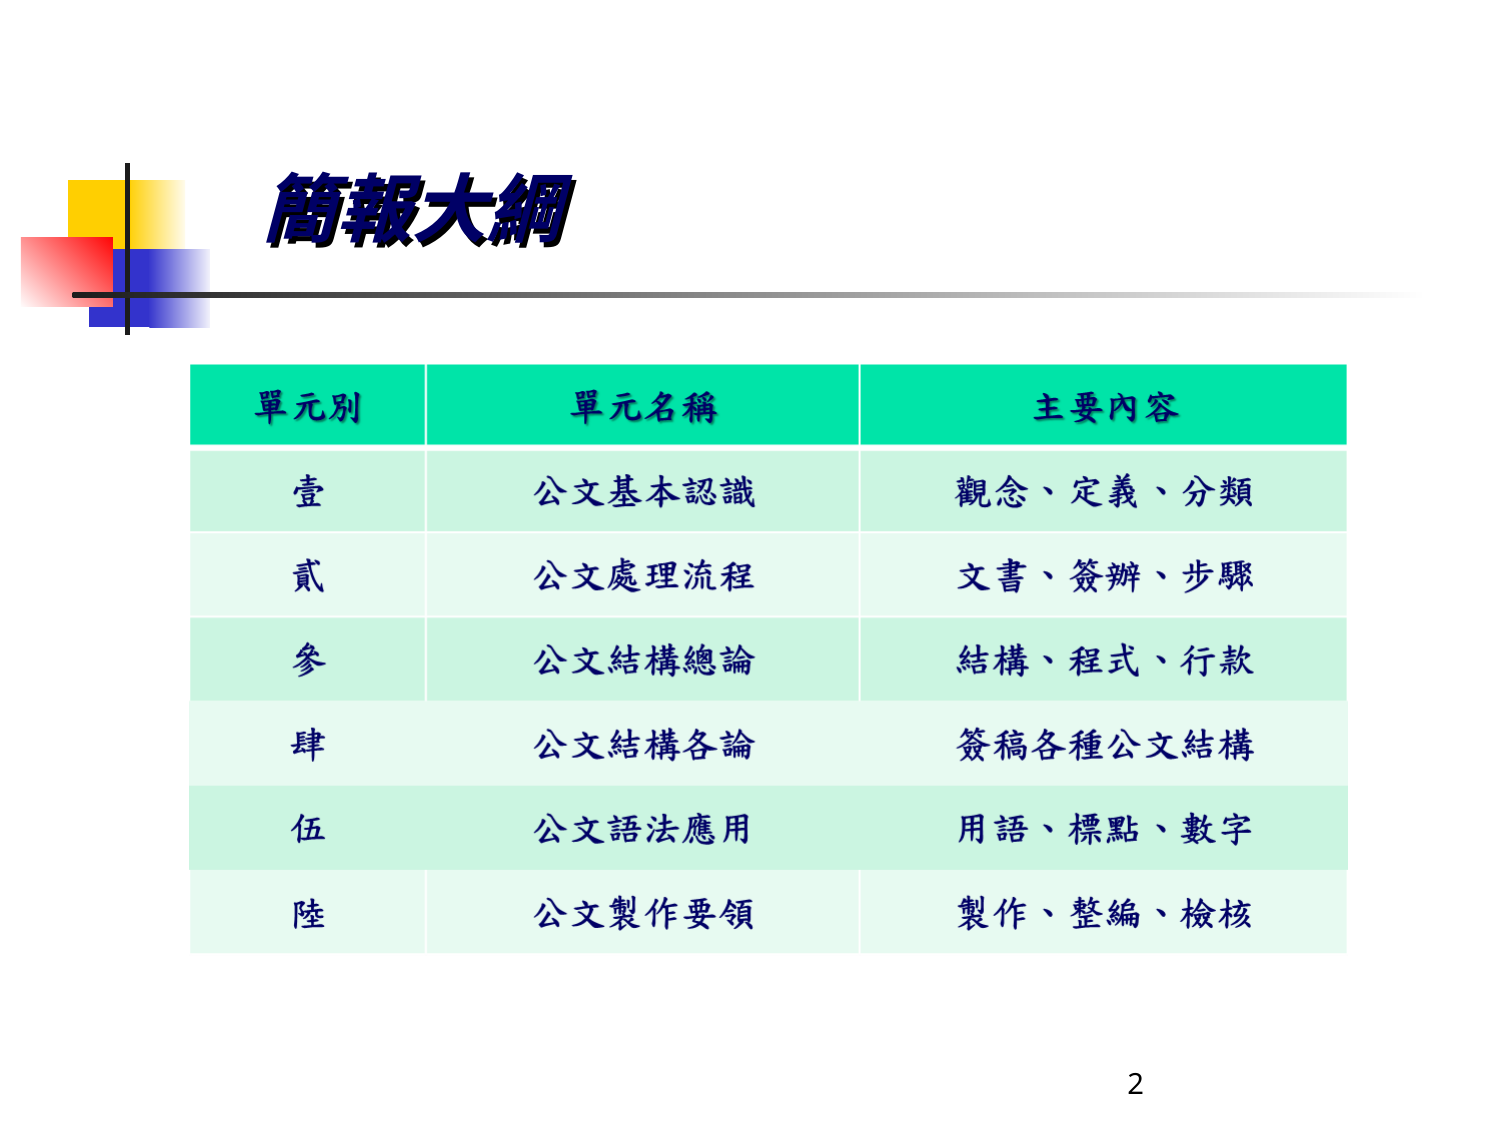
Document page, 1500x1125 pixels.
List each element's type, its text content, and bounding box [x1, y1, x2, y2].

picture [189, 363, 1348, 958]
text_box <編號> [1112, 1037, 1426, 1113]
text_box 簡報大綱 [246, 154, 1348, 259]
